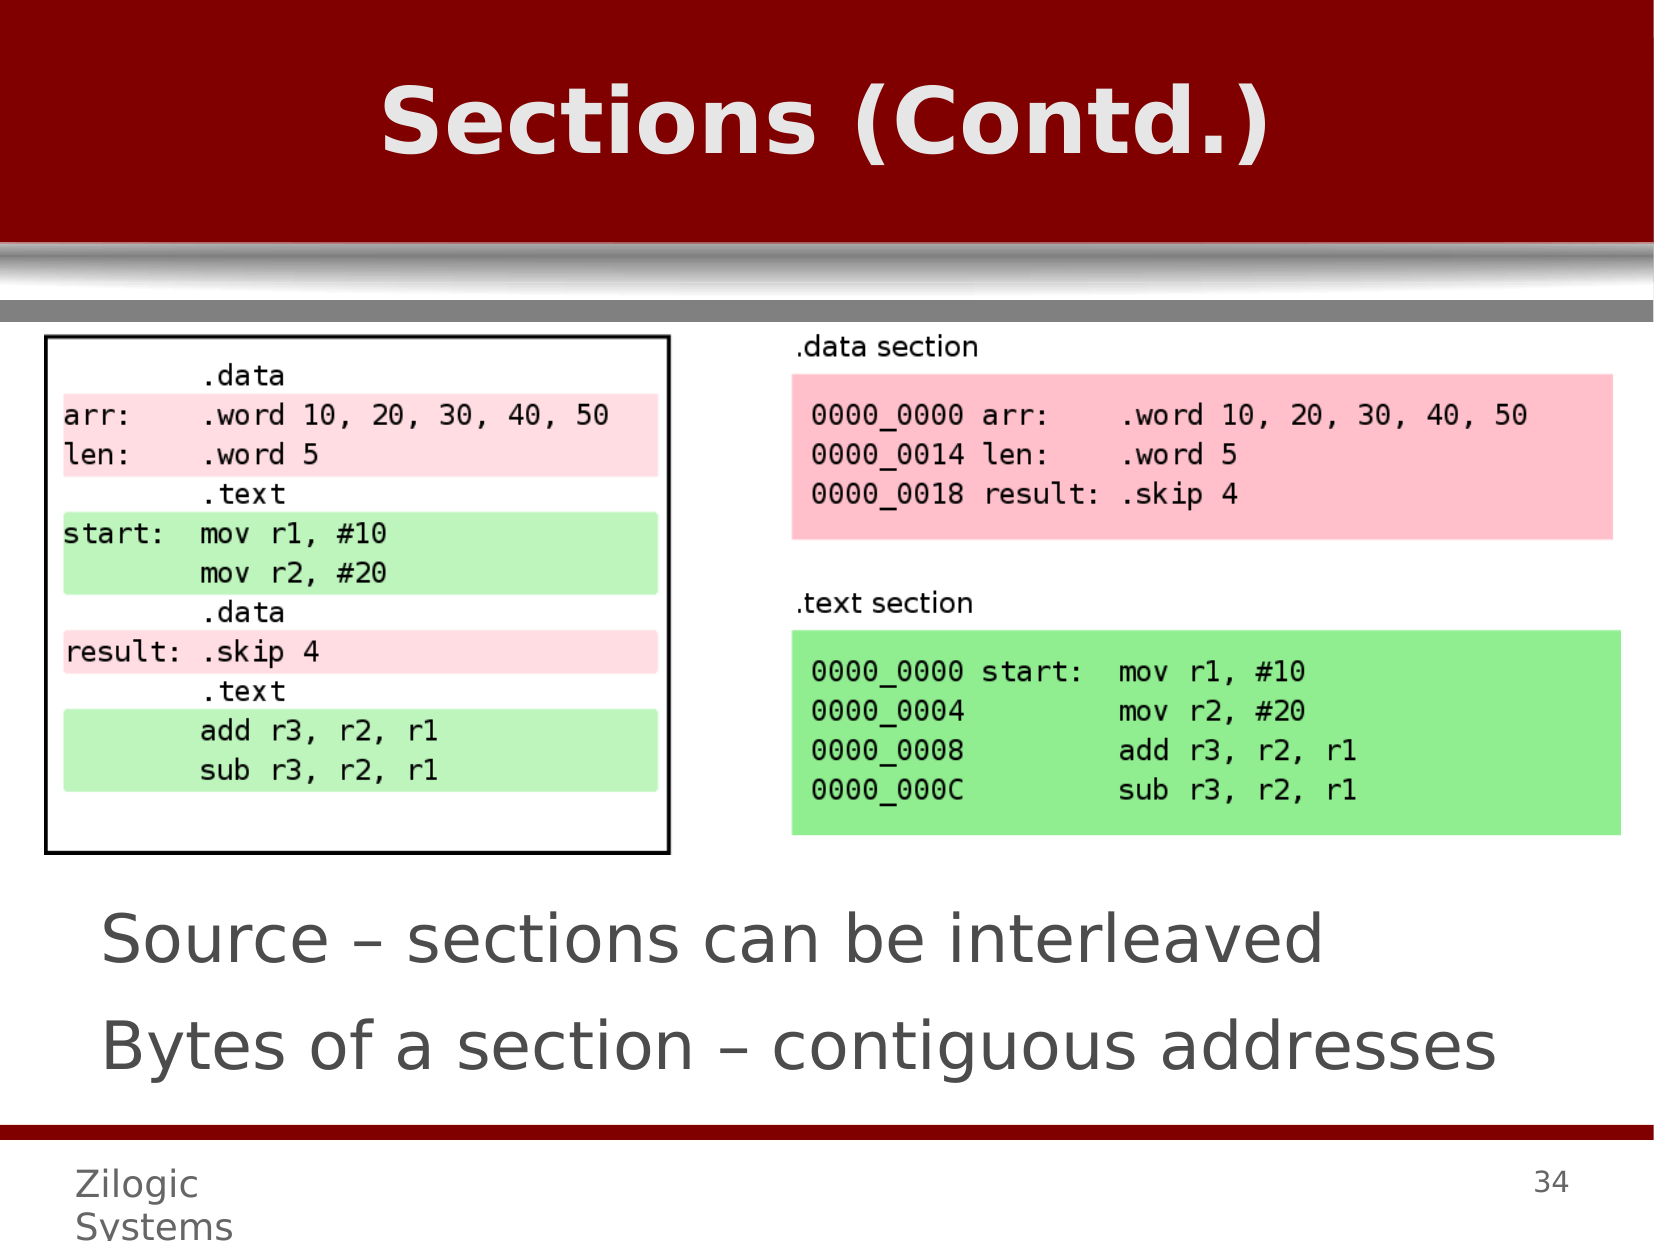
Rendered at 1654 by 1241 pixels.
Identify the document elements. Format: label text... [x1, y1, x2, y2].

title Sections (Contd.) [82, 18, 1571, 226]
picture [44, 329, 1621, 856]
list Source – sections can be interleaved Bytes of a section – contiguous addresses [82, 900, 1571, 1094]
